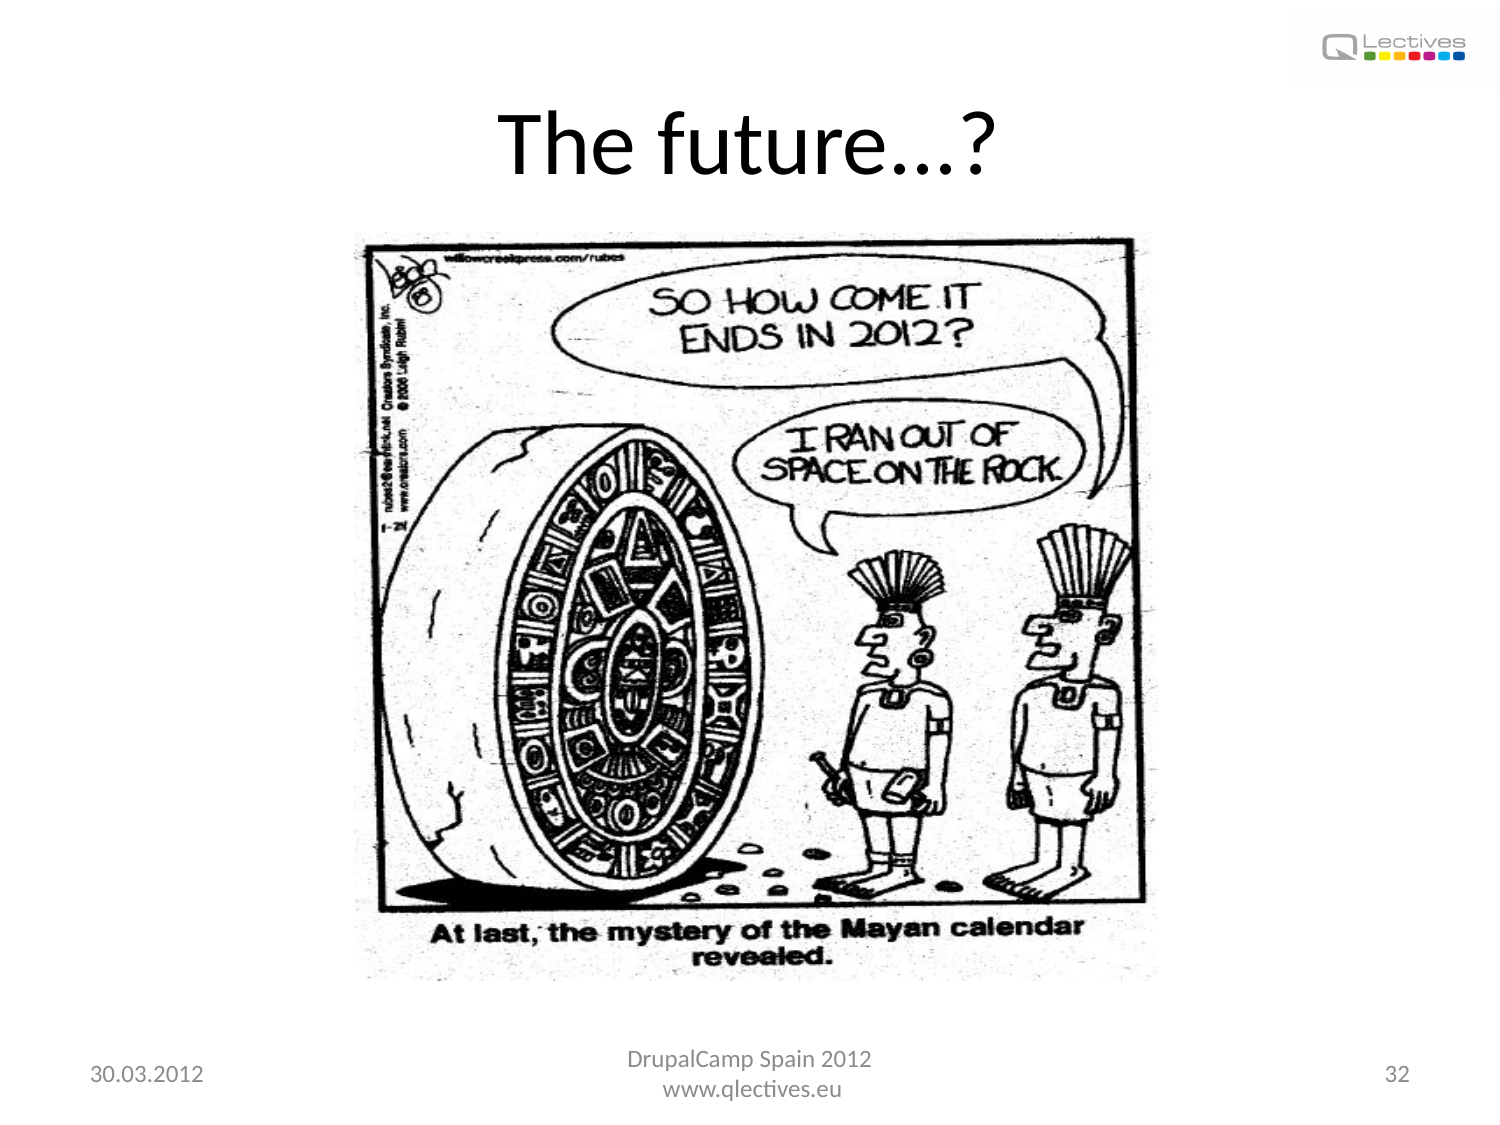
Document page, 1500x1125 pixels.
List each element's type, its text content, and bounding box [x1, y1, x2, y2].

picture [354, 232, 1158, 981]
text_box 30.03.2012 [74, 1042, 425, 1103]
picture [1288, 9, 1500, 90]
text_box DrupalCamp Spain 2012 www.qlectives.eu [512, 1042, 988, 1103]
text_box The future...? [74, 44, 1425, 233]
text_box <number> [1074, 1042, 1425, 1103]
